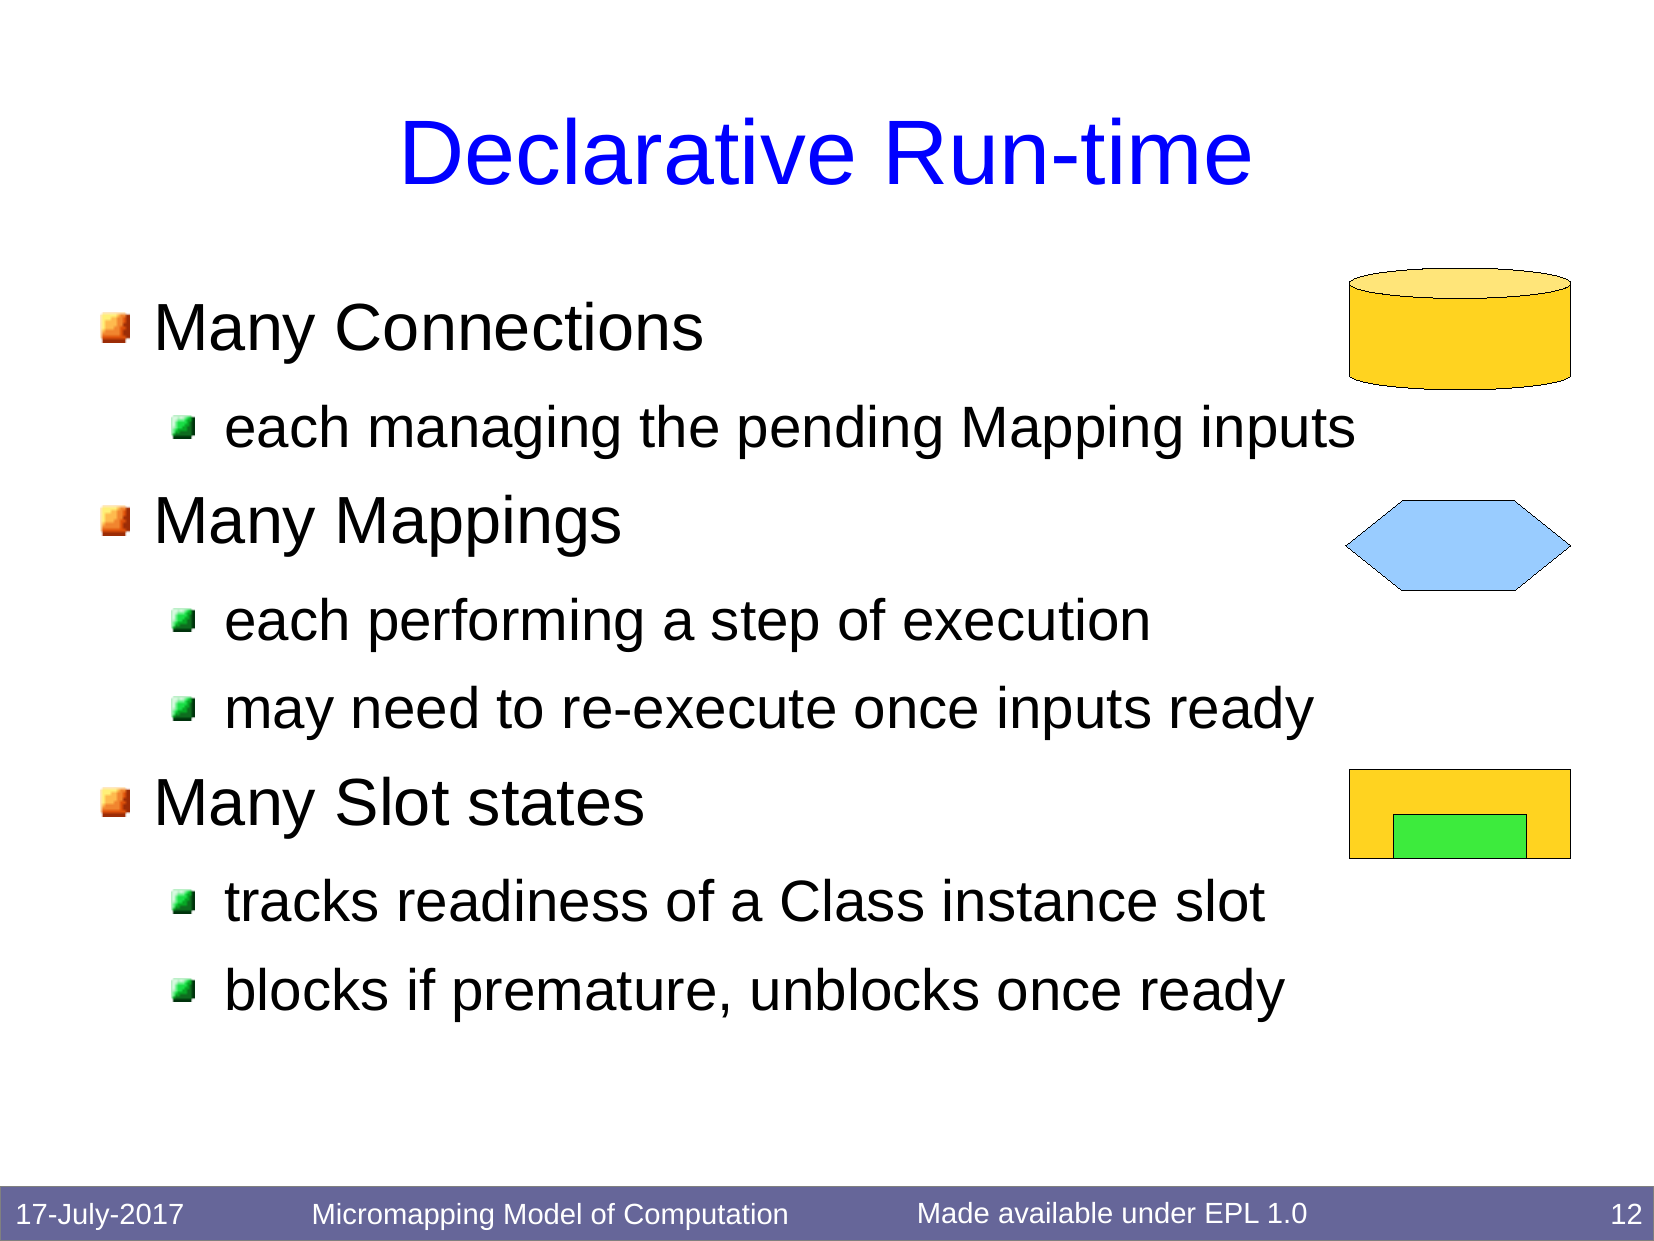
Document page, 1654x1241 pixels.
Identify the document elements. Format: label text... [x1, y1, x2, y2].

list Many Connections each managing the pending Mapping inputs Many Mappings each performing a step of execution may need to re-execute once inputs ready Many Slot states tracks readiness of a Class instance slot blocks if premature, unblocks once ready [82, 290, 1571, 1109]
text_box [1349, 769, 1571, 859]
title Declarative Run-time [82, 49, 1571, 257]
text_box [1349, 285, 1571, 390]
text_box [1345, 500, 1571, 591]
